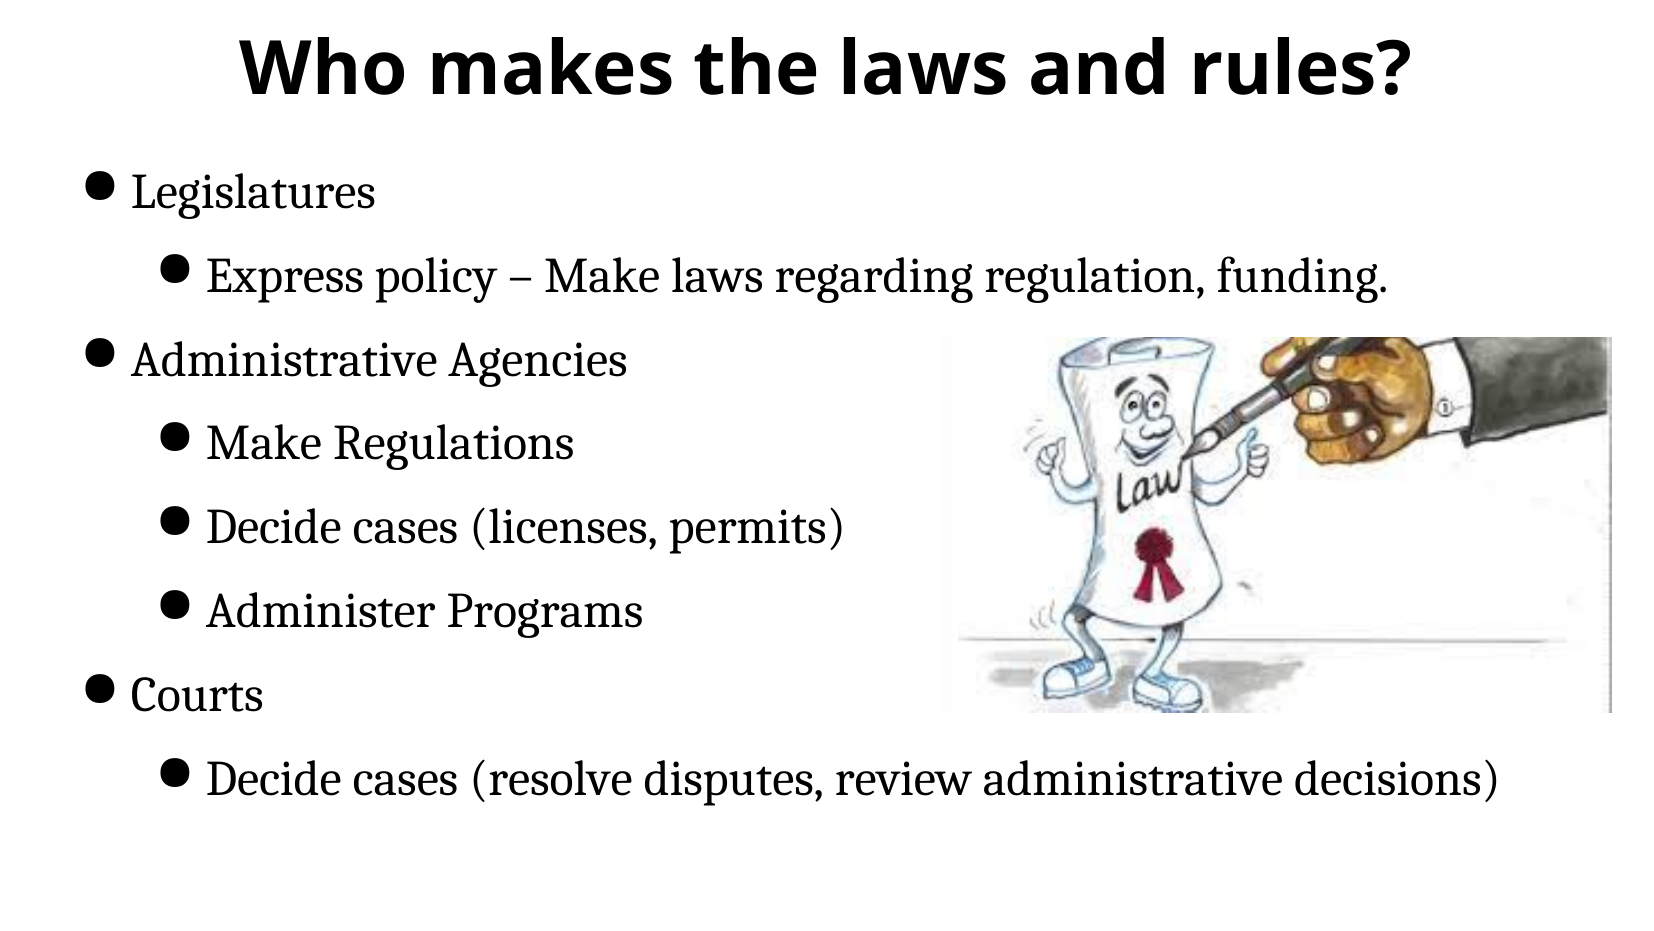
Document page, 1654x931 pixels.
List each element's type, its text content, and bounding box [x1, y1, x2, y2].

title Who makes the laws and rules? [0, 17, 1654, 124]
text_box Legislatures Express policy – Make laws regarding regulation, funding. Administrative Agencies Make Regulations Decide cases (licenses, permits) Administer Programs Courts Decide cases (resolve disputes, review administrative decisions) [29, 66, 1613, 814]
picture [941, 337, 1612, 713]
